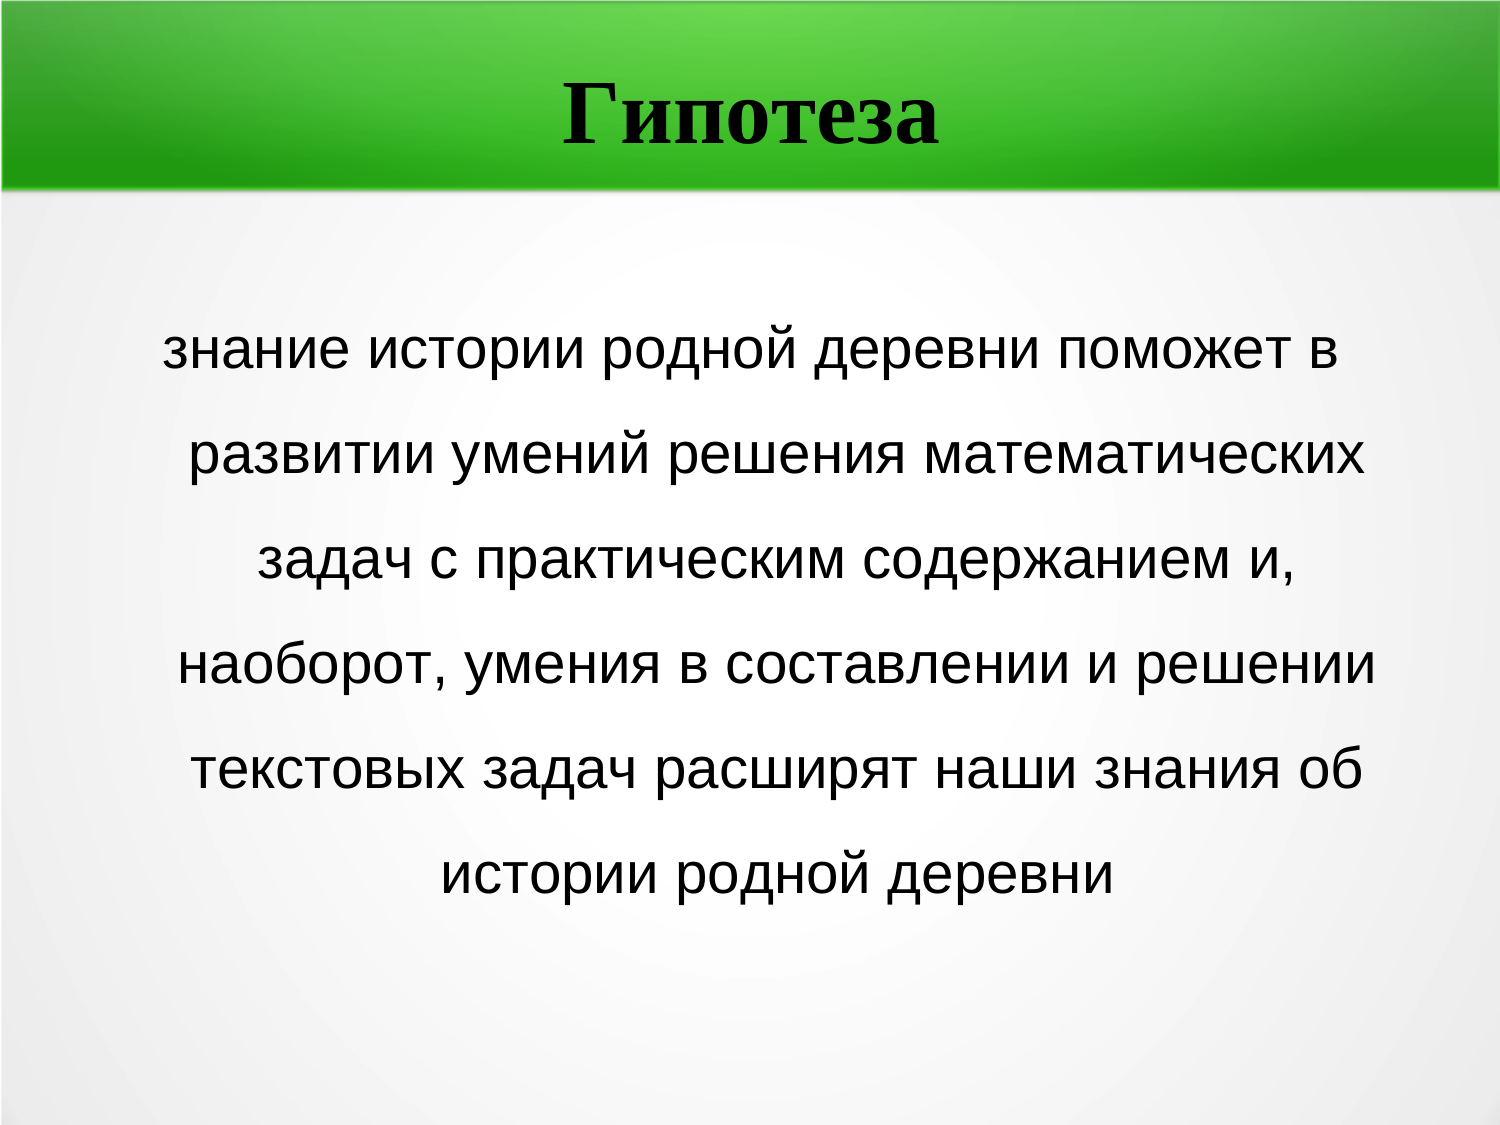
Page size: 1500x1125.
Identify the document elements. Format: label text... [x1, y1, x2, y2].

text_box Гипотеза [75, 42, 1426, 172]
text_box знание истории родной деревни поможет в развитии умений решения математических задач с практическим содержанием и, наоборот, умения в составлении и решении текстовых задач расширят наши знания об истории родной деревни [75, 188, 1426, 924]
picture [0, 0, 1500, 1125]
